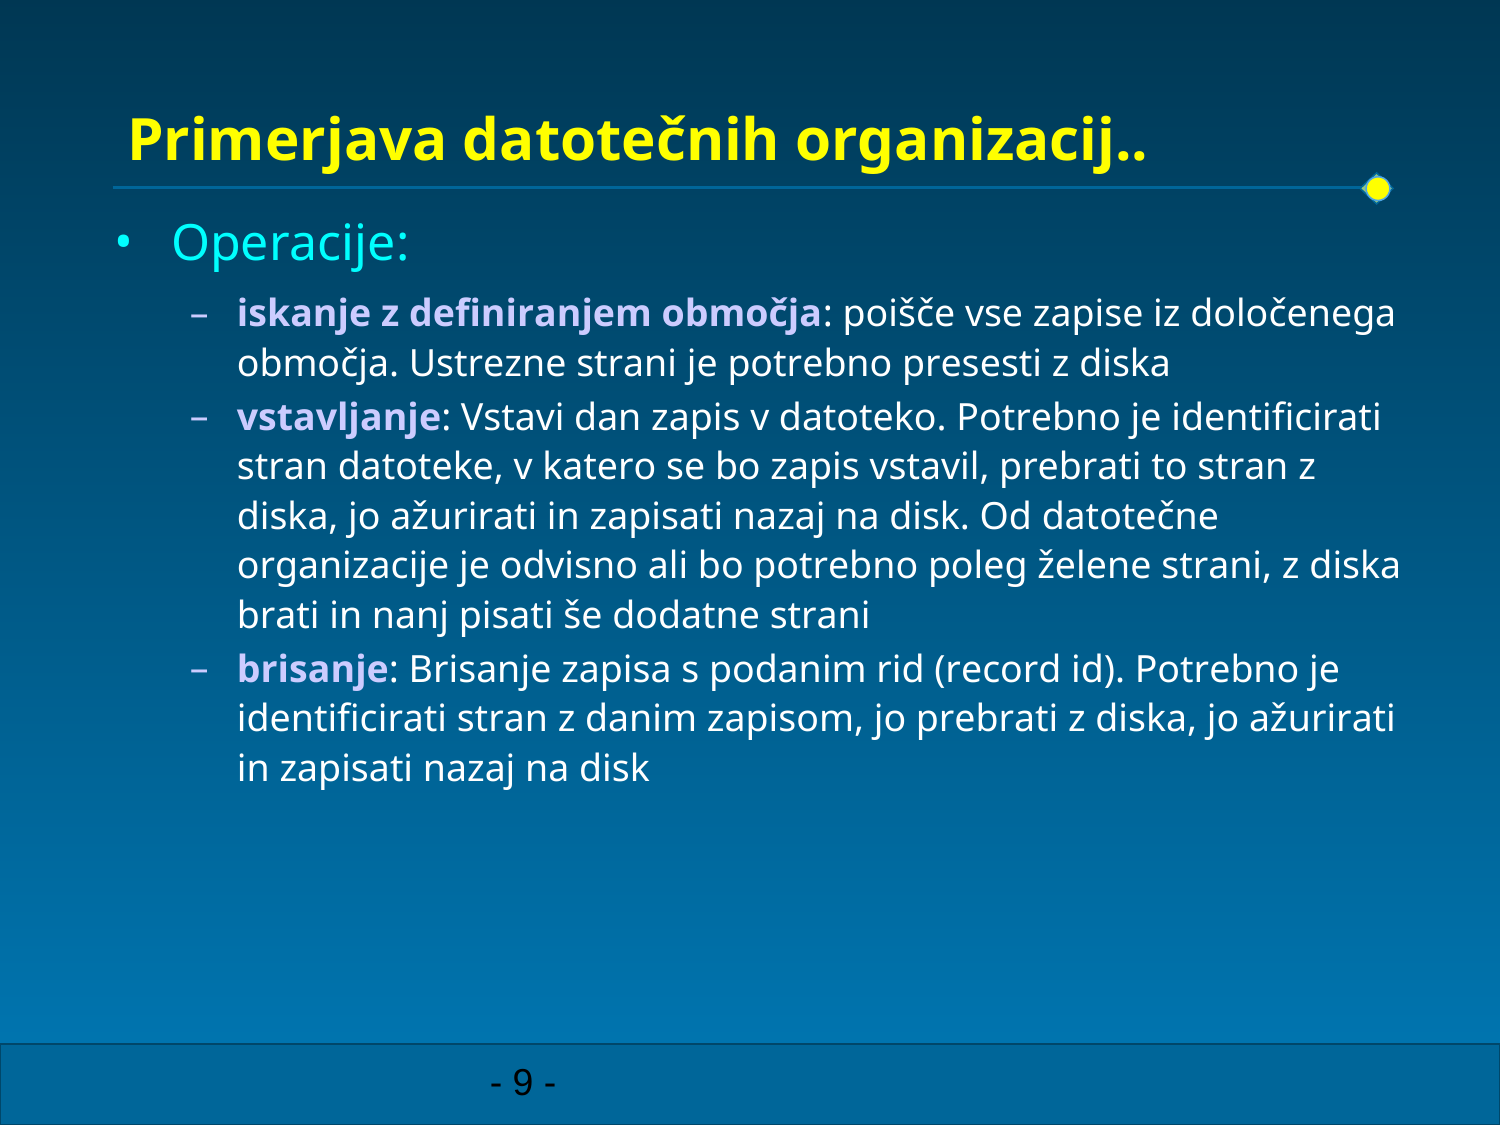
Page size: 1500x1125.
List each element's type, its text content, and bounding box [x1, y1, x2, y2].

title Primerjava datotečnih organizacij.. [112, 94, 1388, 181]
list Operacije: iskanje z definiranjem območja: poišče vse zapise iz določenega območja. Ustrezne strani je potrebno presesti z diska vstavljanje: Vstavi dan zapis v datoteko. Potrebno je identificirati stran datoteke, v katero se bo zapis vstavil, prebrati to stran z diska, jo ažurirati in zapisati nazaj na disk. Od datotečne organizacije je odvisno ali bo potrebno poleg želene strani, z diska brati in nanj pisati še dodatne strani brisanje: Brisanje zapisa s podanim rid (record id). Potrebno je identificirati stran z danim zapisom, jo prebrati z diska, jo ažurirati in zapisati nazaj na disk [100, 196, 1424, 991]
